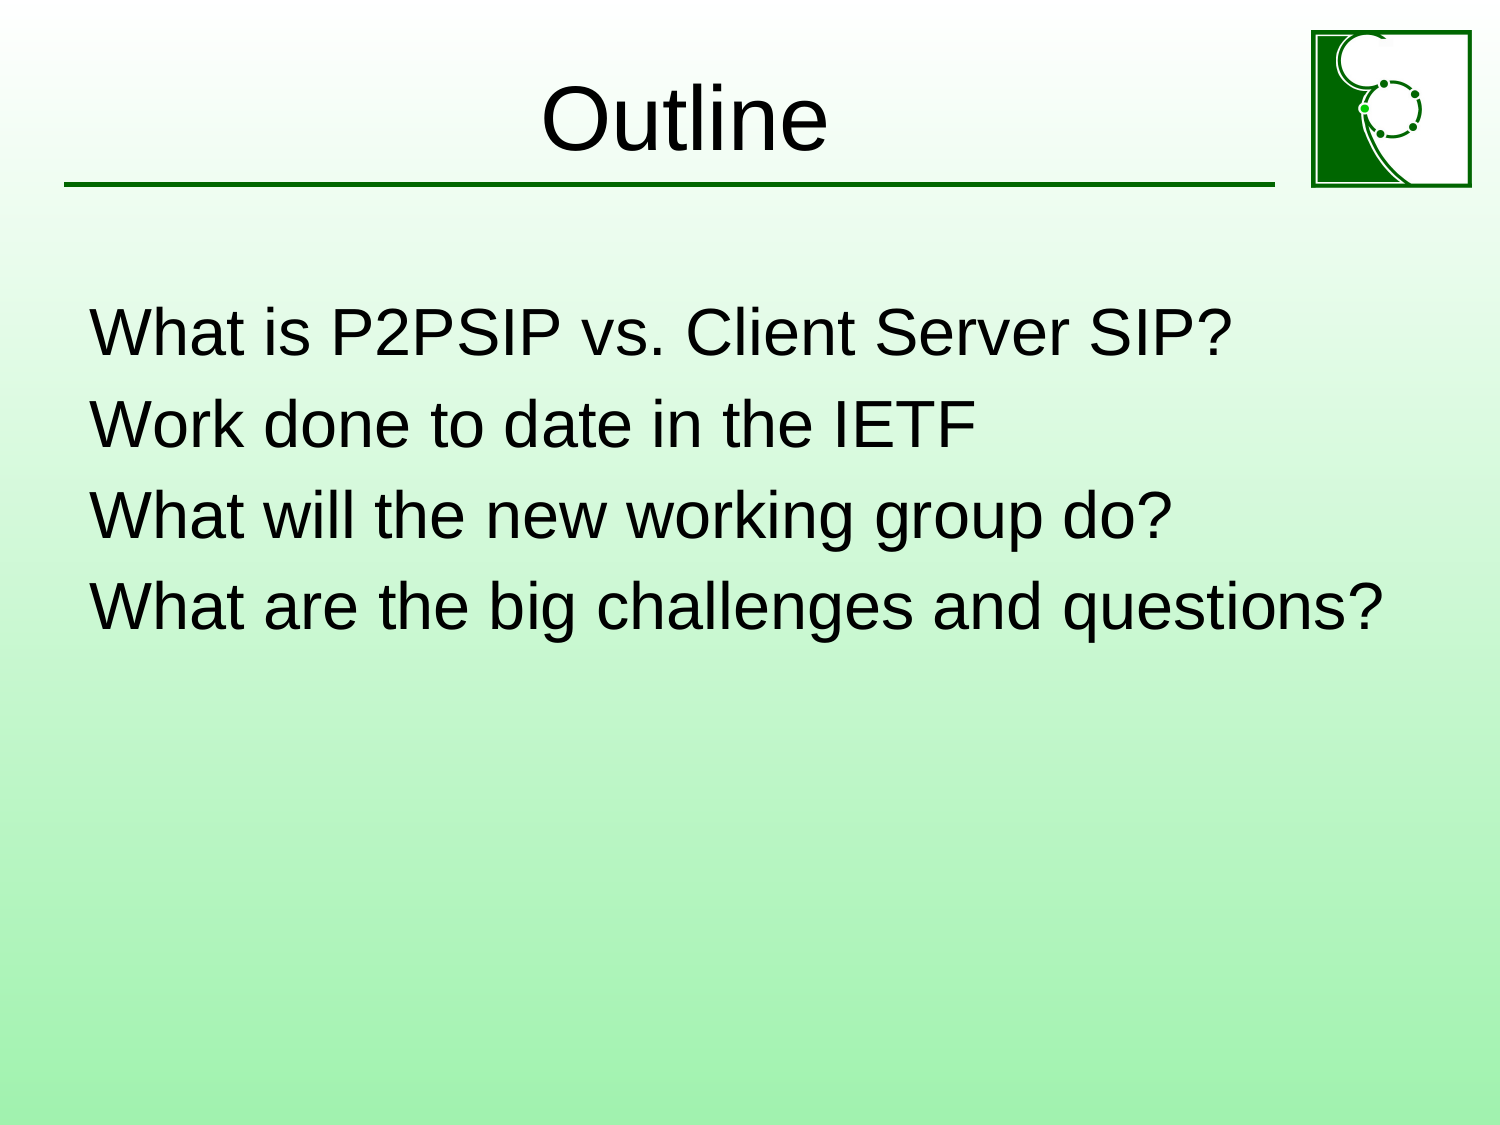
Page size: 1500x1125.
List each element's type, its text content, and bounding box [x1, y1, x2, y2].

list What is P2PSIP vs. Client Server SIP? Work done to date in the IETF What will the new working group do? What are the big challenges and questions? [75, 287, 1426, 1005]
title Outline [76, 24, 1295, 213]
picture [1311, 30, 1472, 188]
